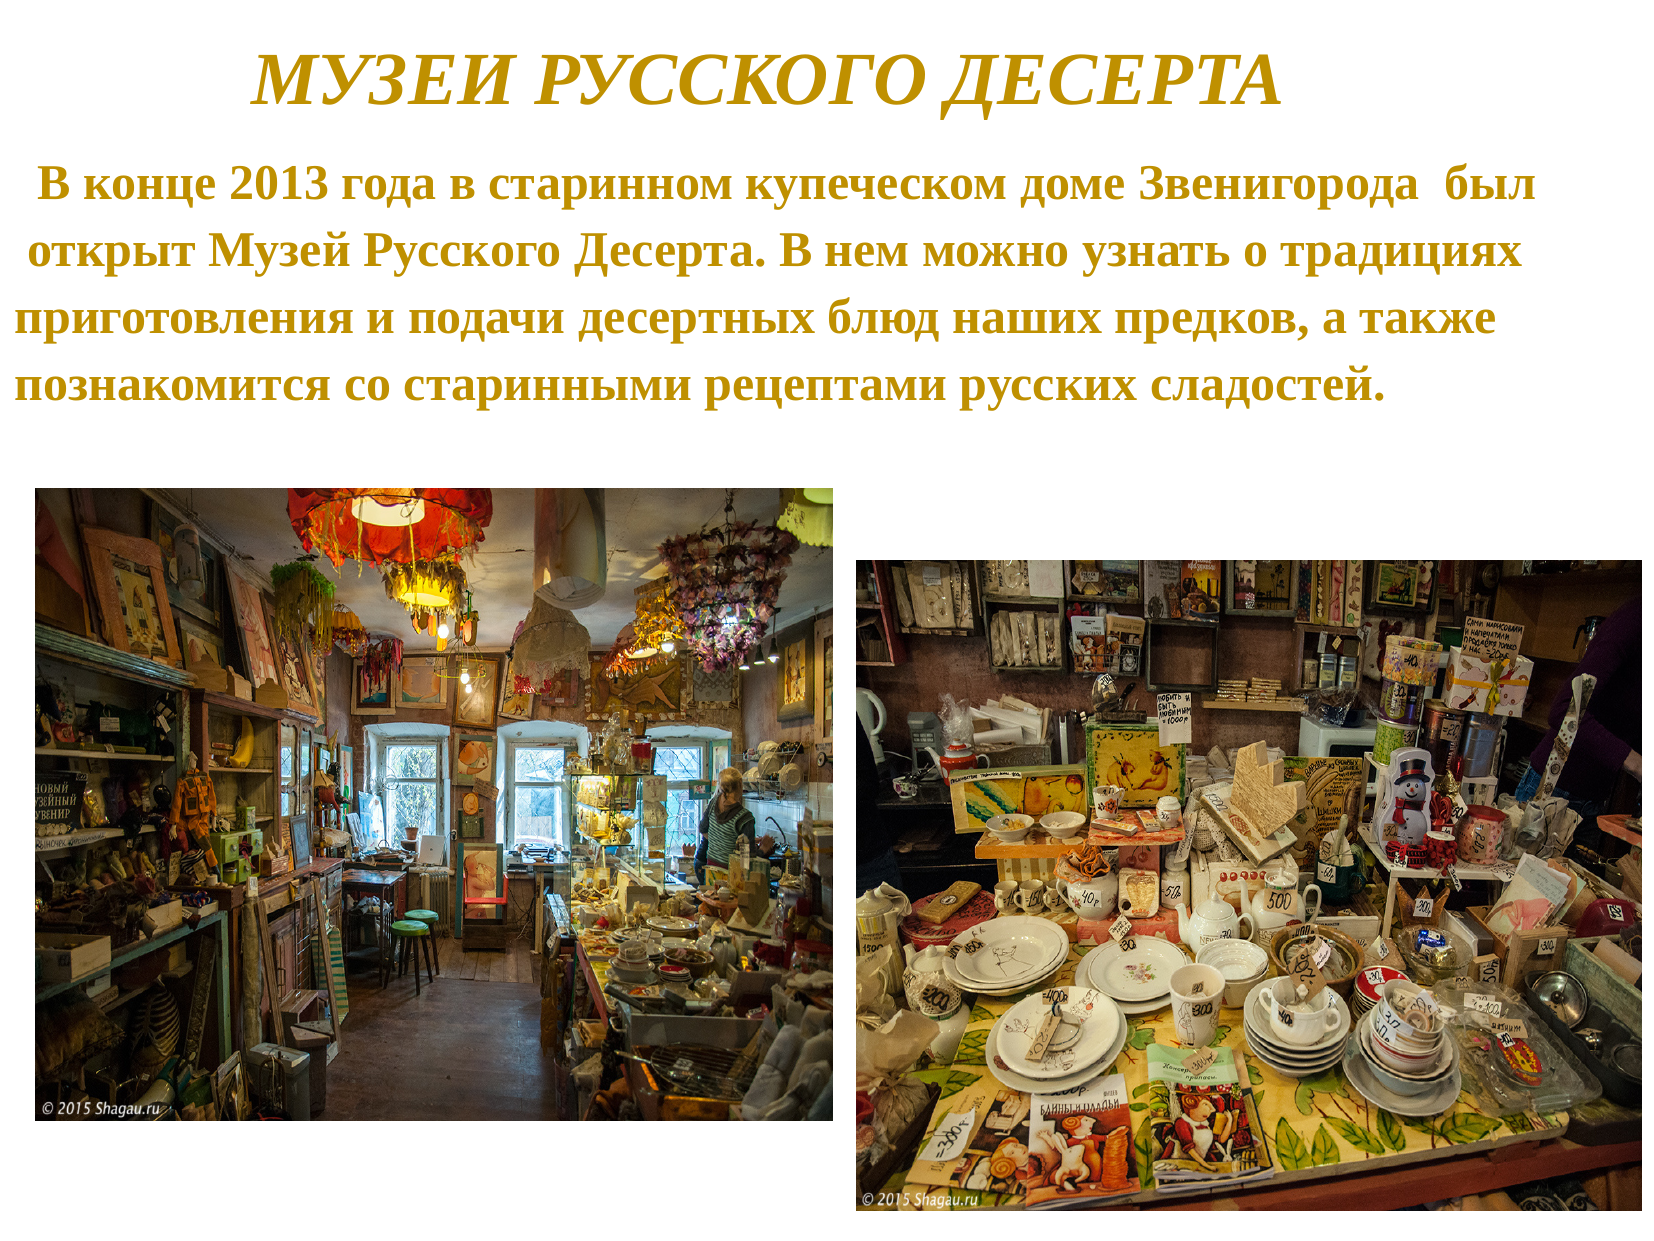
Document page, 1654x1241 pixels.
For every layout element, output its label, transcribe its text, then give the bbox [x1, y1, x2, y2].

text_box МУЗЕИ РУССКОГО ДЕСЕРТА [236, 29, 1300, 113]
picture [856, 561, 1642, 1211]
text_box В конце 2013 года в старинном купеческом доме Звенигорода был открыт Музей Русского Десерта. В нем можно узнать о традициях приготовления и подачи десертных блюд наших предков, а также познакомится со старинными рецептами русских сладостей. [0, 147, 1654, 389]
picture [35, 488, 833, 1121]
